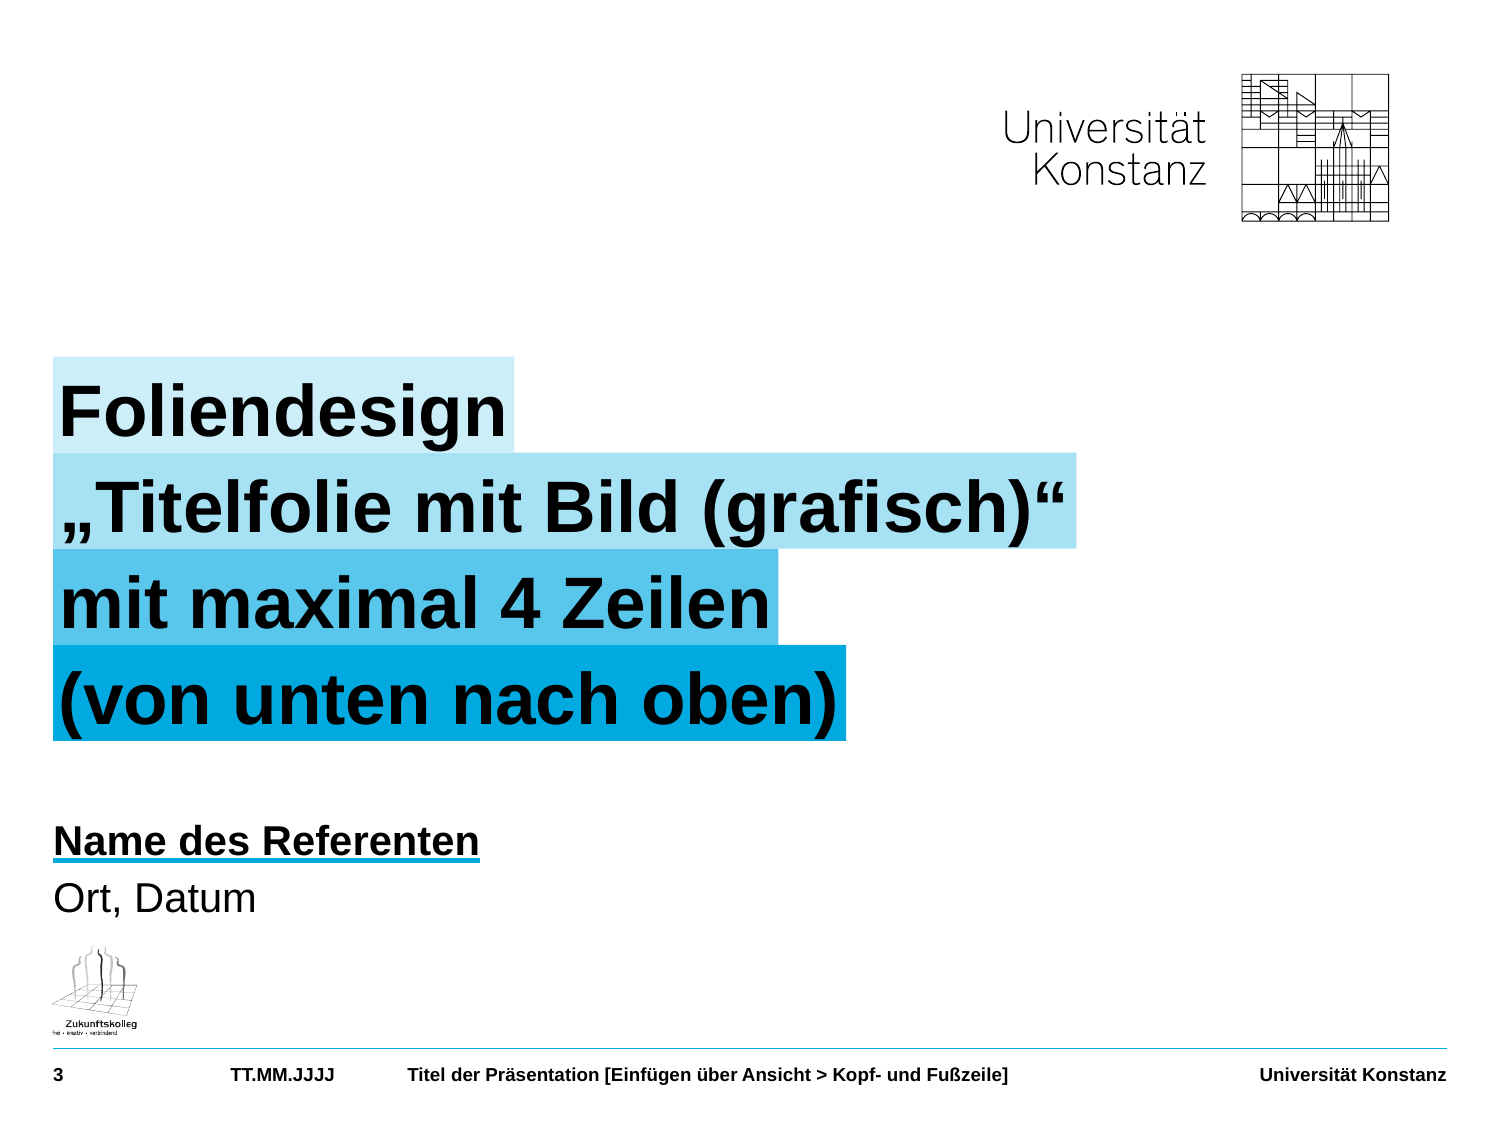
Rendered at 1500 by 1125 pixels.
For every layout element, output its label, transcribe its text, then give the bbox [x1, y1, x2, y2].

list Ort, Datum [53, 819, 1092, 922]
text_box „Titelfolie mit Bild (grafisch)“ [53, 452, 1077, 549]
text_box mit maximal 4 Zeilen [53, 549, 779, 645]
title Name des Referenten [53, 797, 1093, 865]
text_box Foliendesign [53, 356, 515, 453]
text_box (von unten nach oben) [53, 644, 847, 741]
